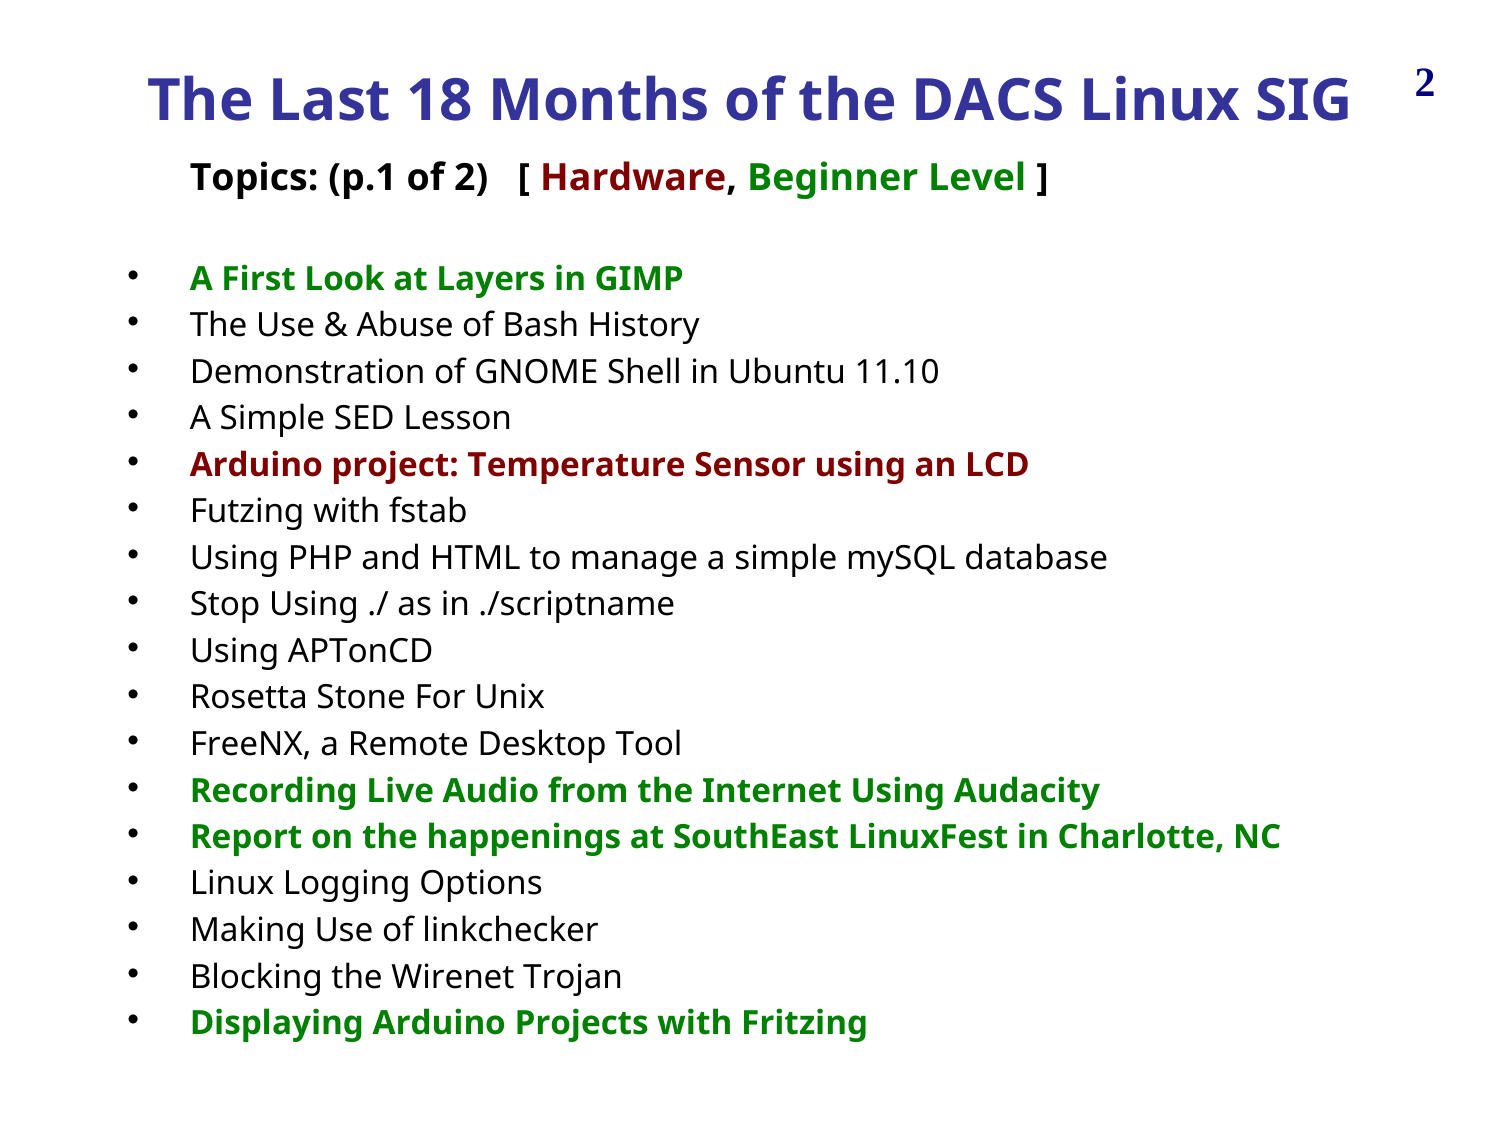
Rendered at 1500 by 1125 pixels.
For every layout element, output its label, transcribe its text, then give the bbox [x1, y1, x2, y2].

text_box 2 [1387, 47, 1463, 113]
list Topics: (p.1 of 2) [ Hardware, Beginner Level ] A First Look at Layers in GIMP The Use & Abuse of Bash History Demonstration of GNOME Shell in Ubuntu 11.10 A Simple SED Lesson Arduino project: Temperature Sensor using an LCD Futzing with fstab Using PHP and HTML to manage a simple mySQL database Stop Using ./ as in ./scriptname Using APTonCD Rosetta Stone For Unix FreeNX, a Remote Desktop Tool Recording Live Audio from the Internet Using Audacity Report on the happenings at SouthEast LinuxFest in Charlotte, NC Linux Logging Options Making Use of linkchecker Blocking the Wirenet Trojan Displaying Arduino Projects with Fritzing [112, 149, 1426, 1031]
title The Last 18 Months of the DACS Linux SIG [75, 45, 1426, 150]
